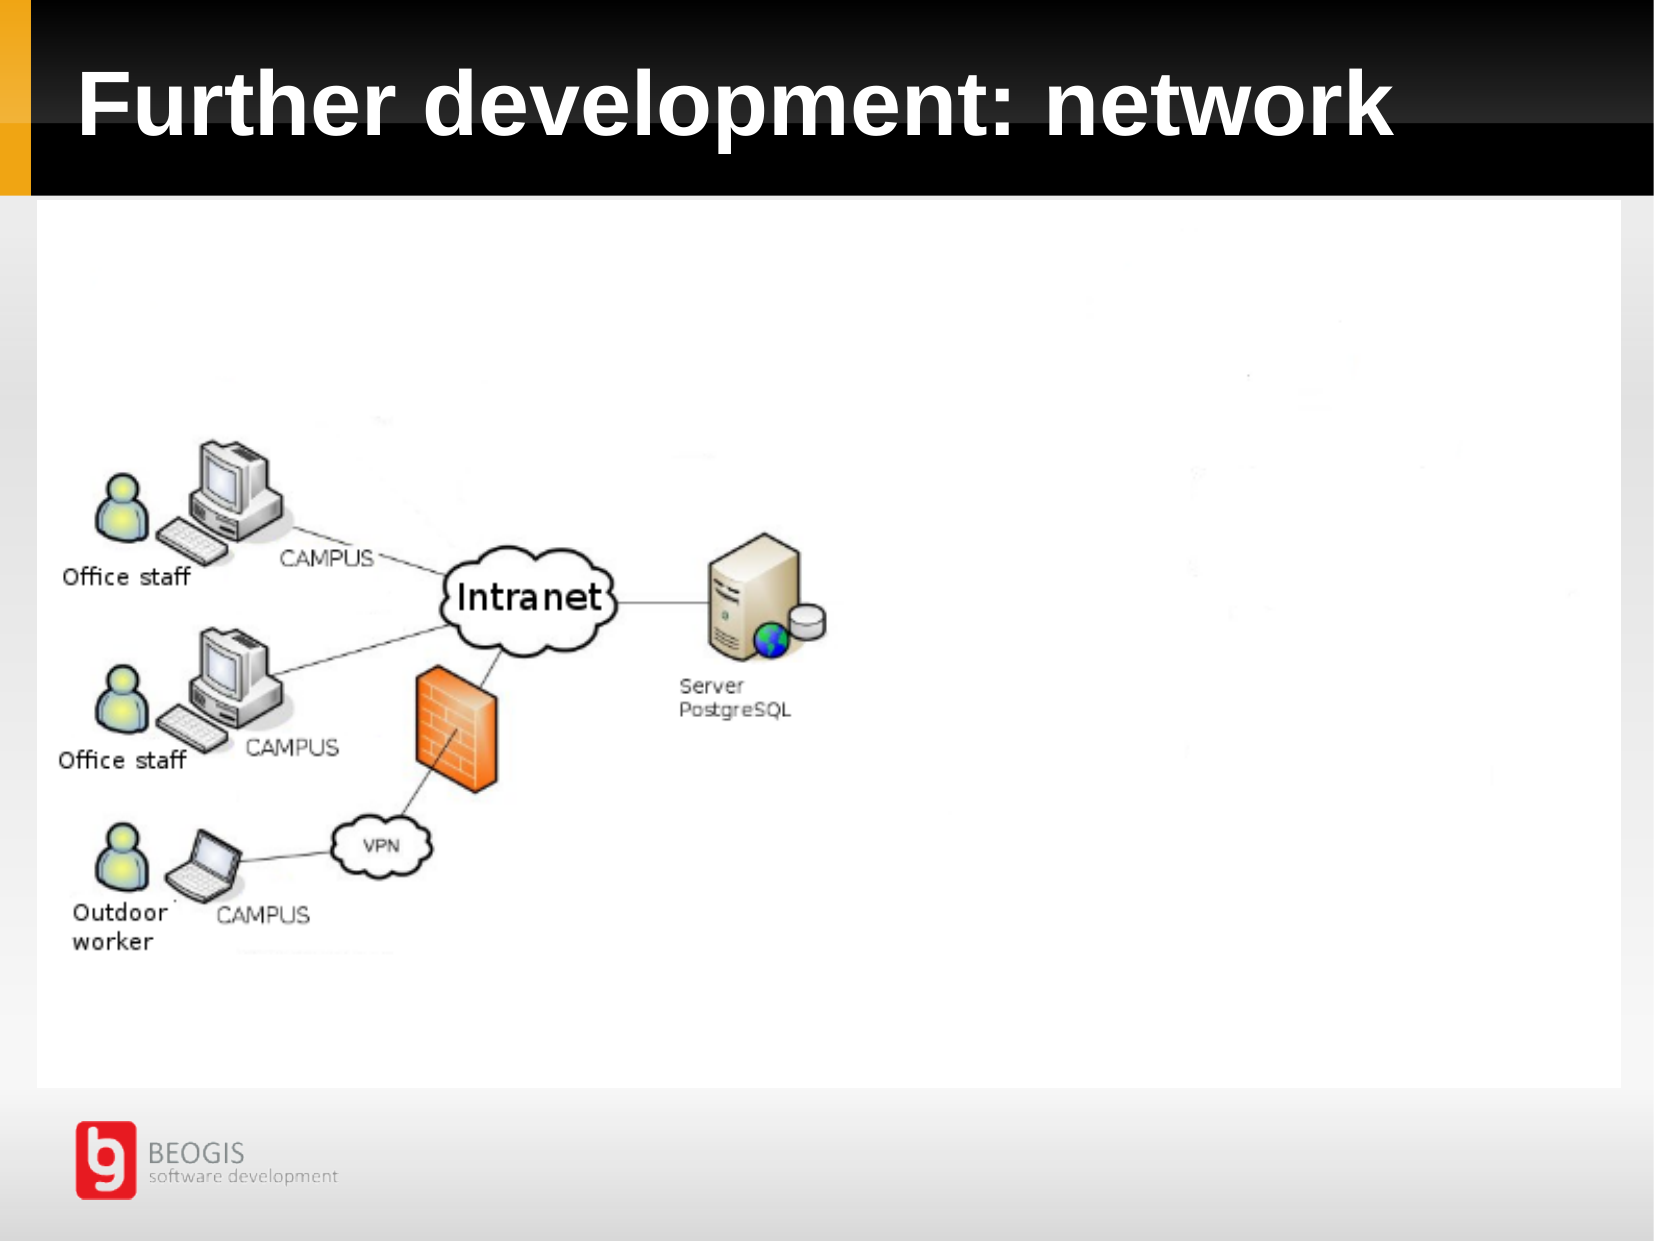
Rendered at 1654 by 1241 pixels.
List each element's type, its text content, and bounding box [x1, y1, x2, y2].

title Further development: network [76, 7, 1565, 200]
picture [0, 0, 1654, 1241]
